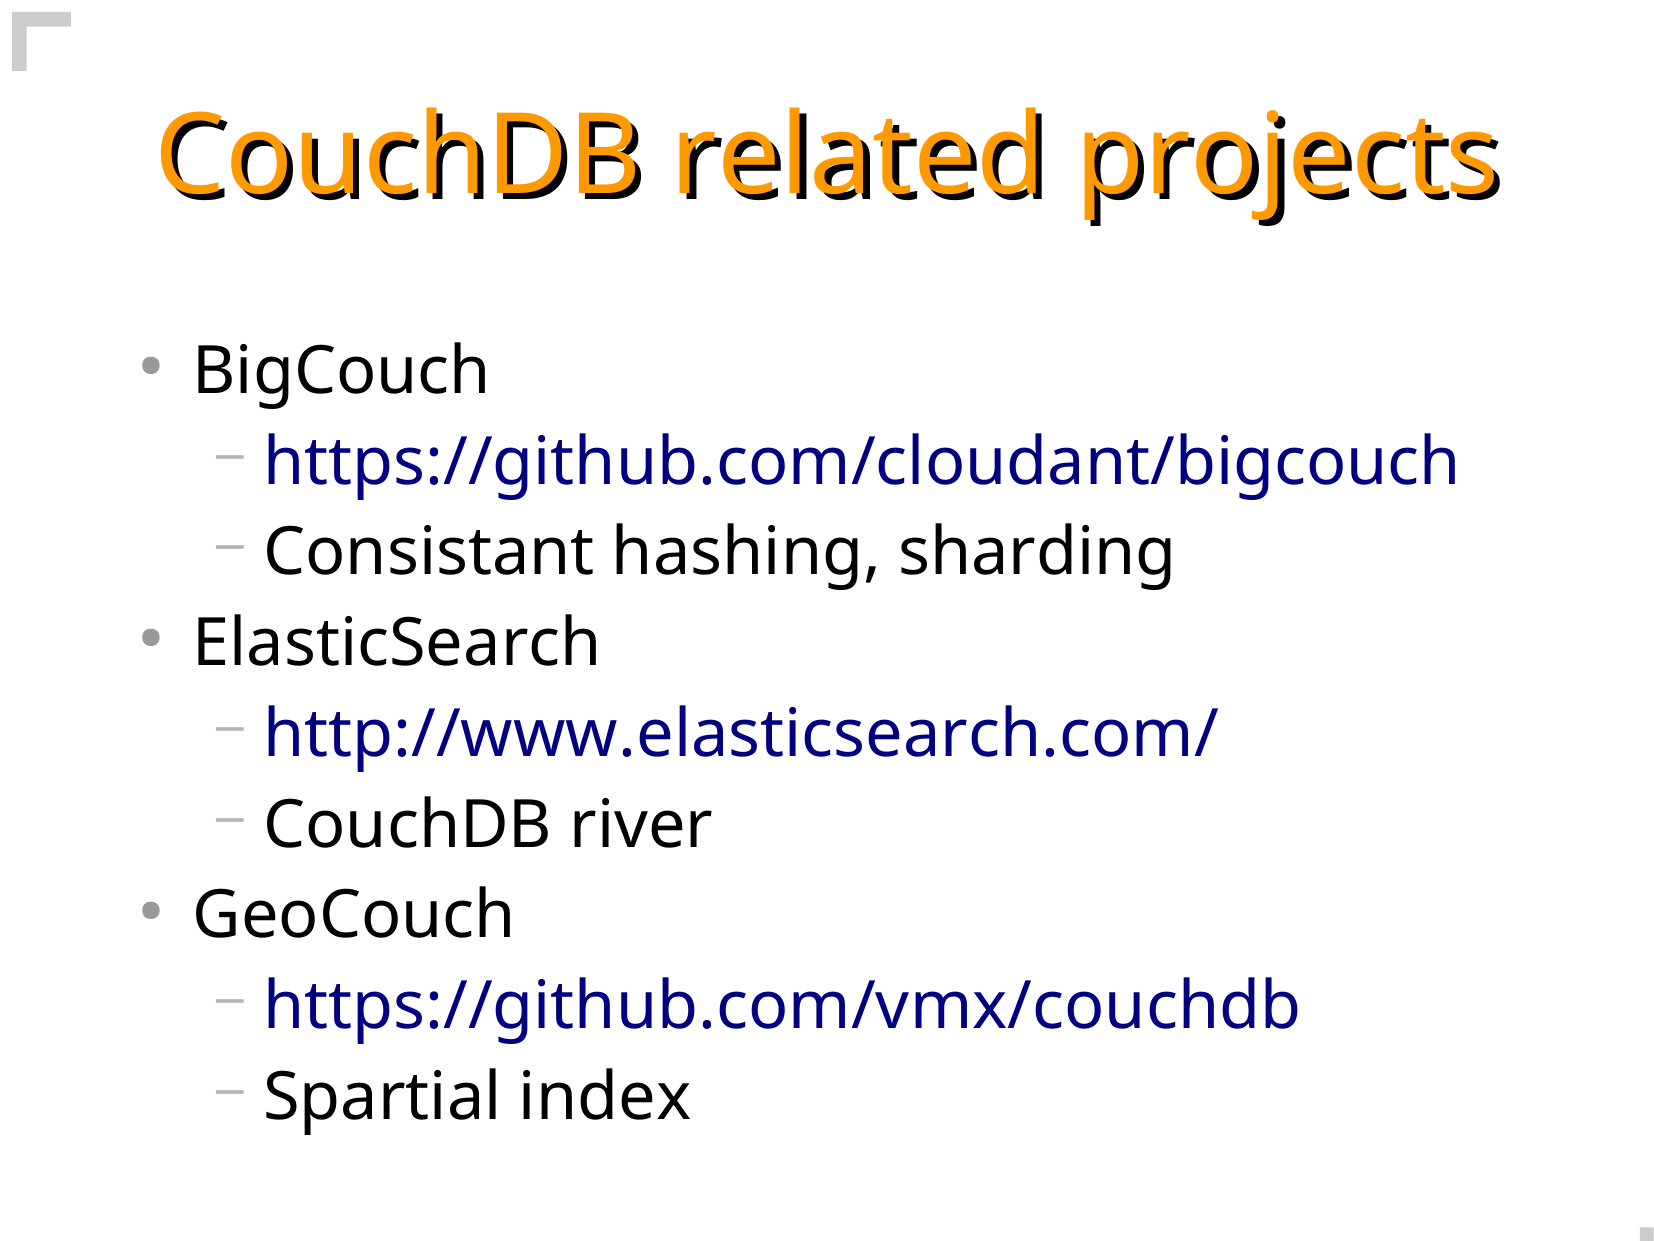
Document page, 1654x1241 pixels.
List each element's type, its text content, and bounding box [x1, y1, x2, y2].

title CouchDB related projects [121, 46, 1534, 254]
list BigCouch https://github.com/cloudant/bigcouch Consistant hashing, sharding ElasticSearch http://www.elasticsearch.com/ CouchDB river GeoCouch https://github.com/vmx/couchdb Spartial index [121, 322, 1561, 1132]
